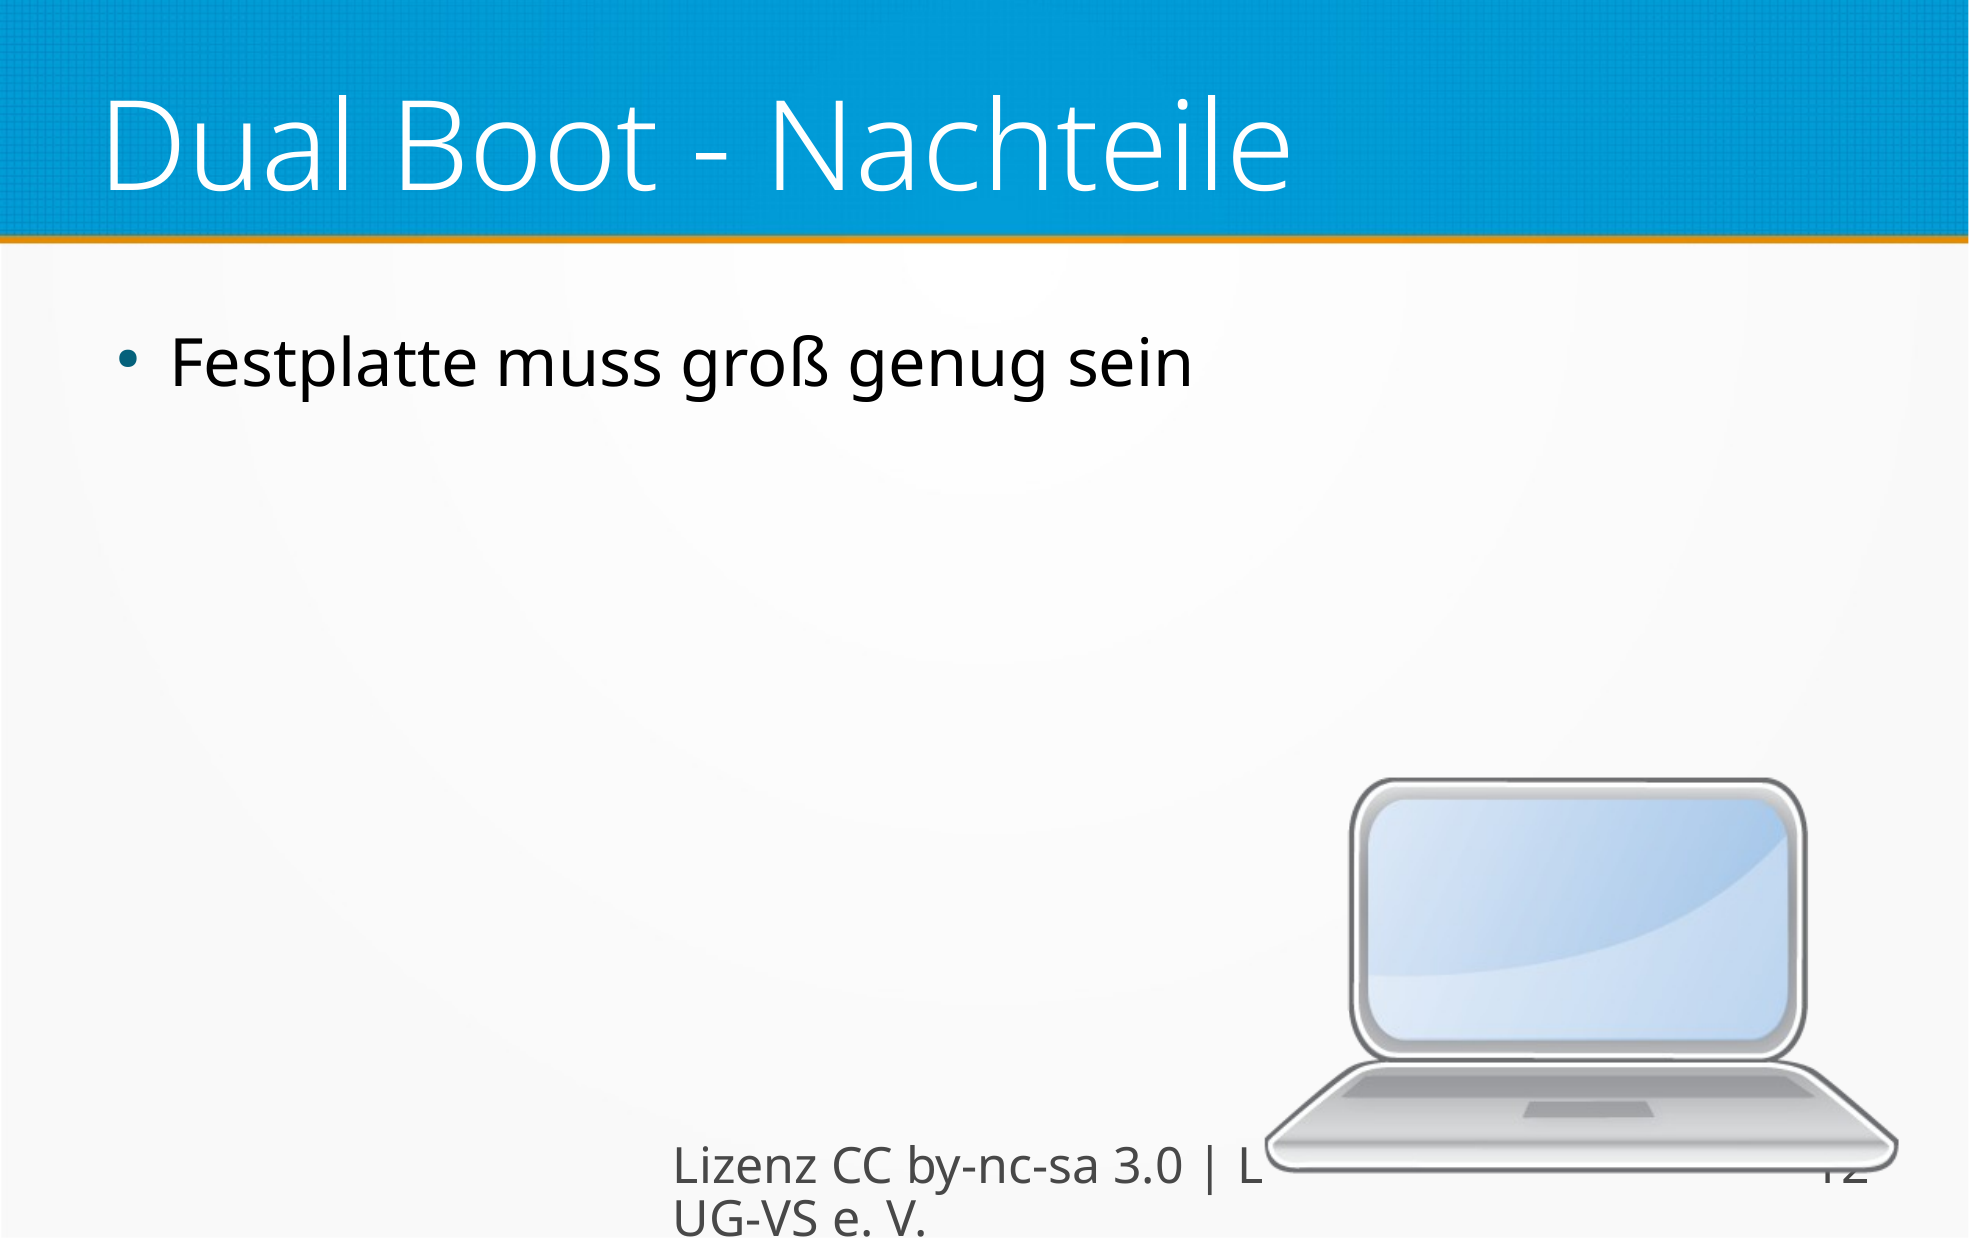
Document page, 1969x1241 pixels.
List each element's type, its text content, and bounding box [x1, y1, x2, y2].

picture [0, 233, 1969, 1241]
list Festplatte muss groß genug sein [98, 315, 1861, 1081]
title Dual Boot - Nachteile [98, 19, 1870, 227]
